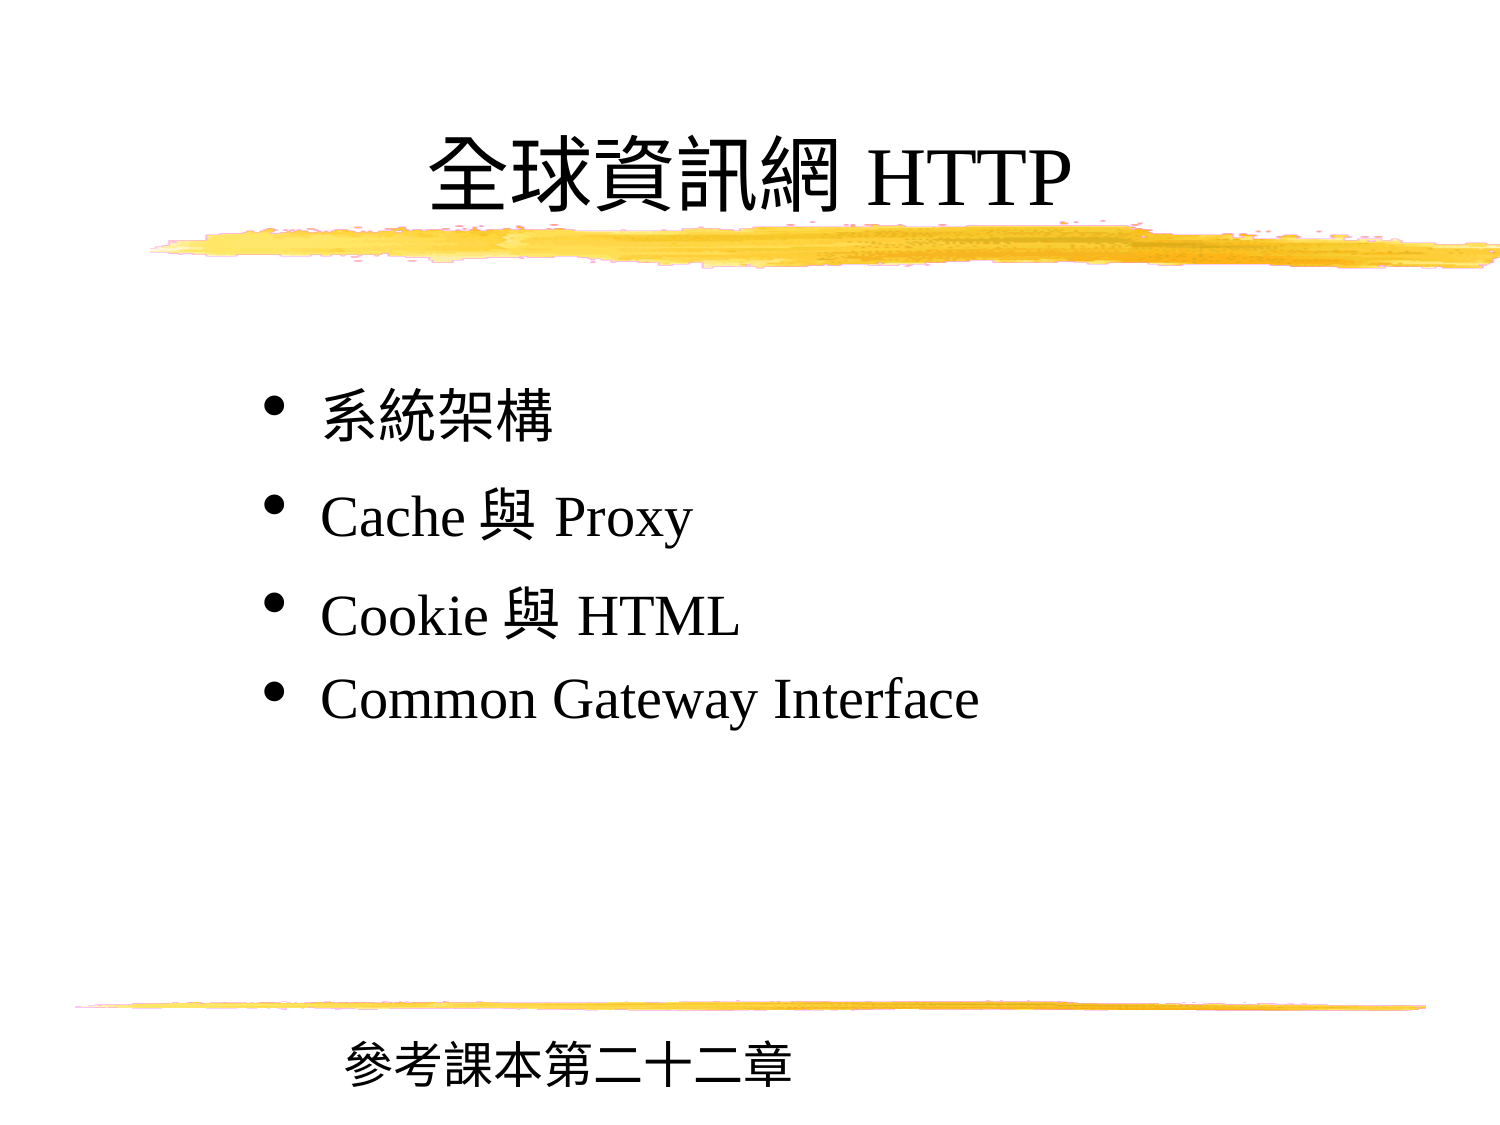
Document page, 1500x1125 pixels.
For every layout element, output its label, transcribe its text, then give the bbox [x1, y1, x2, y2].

text_box 參考課本第二十二章 [328, 1017, 809, 1093]
title 全球資訊網HTTP [112, 49, 1388, 238]
picture [150, 215, 1500, 279]
list 系統架構 Cache與Proxy Cookie與HTML Common Gateway Interface [249, 362, 1363, 888]
picture [75, 999, 1426, 1013]
